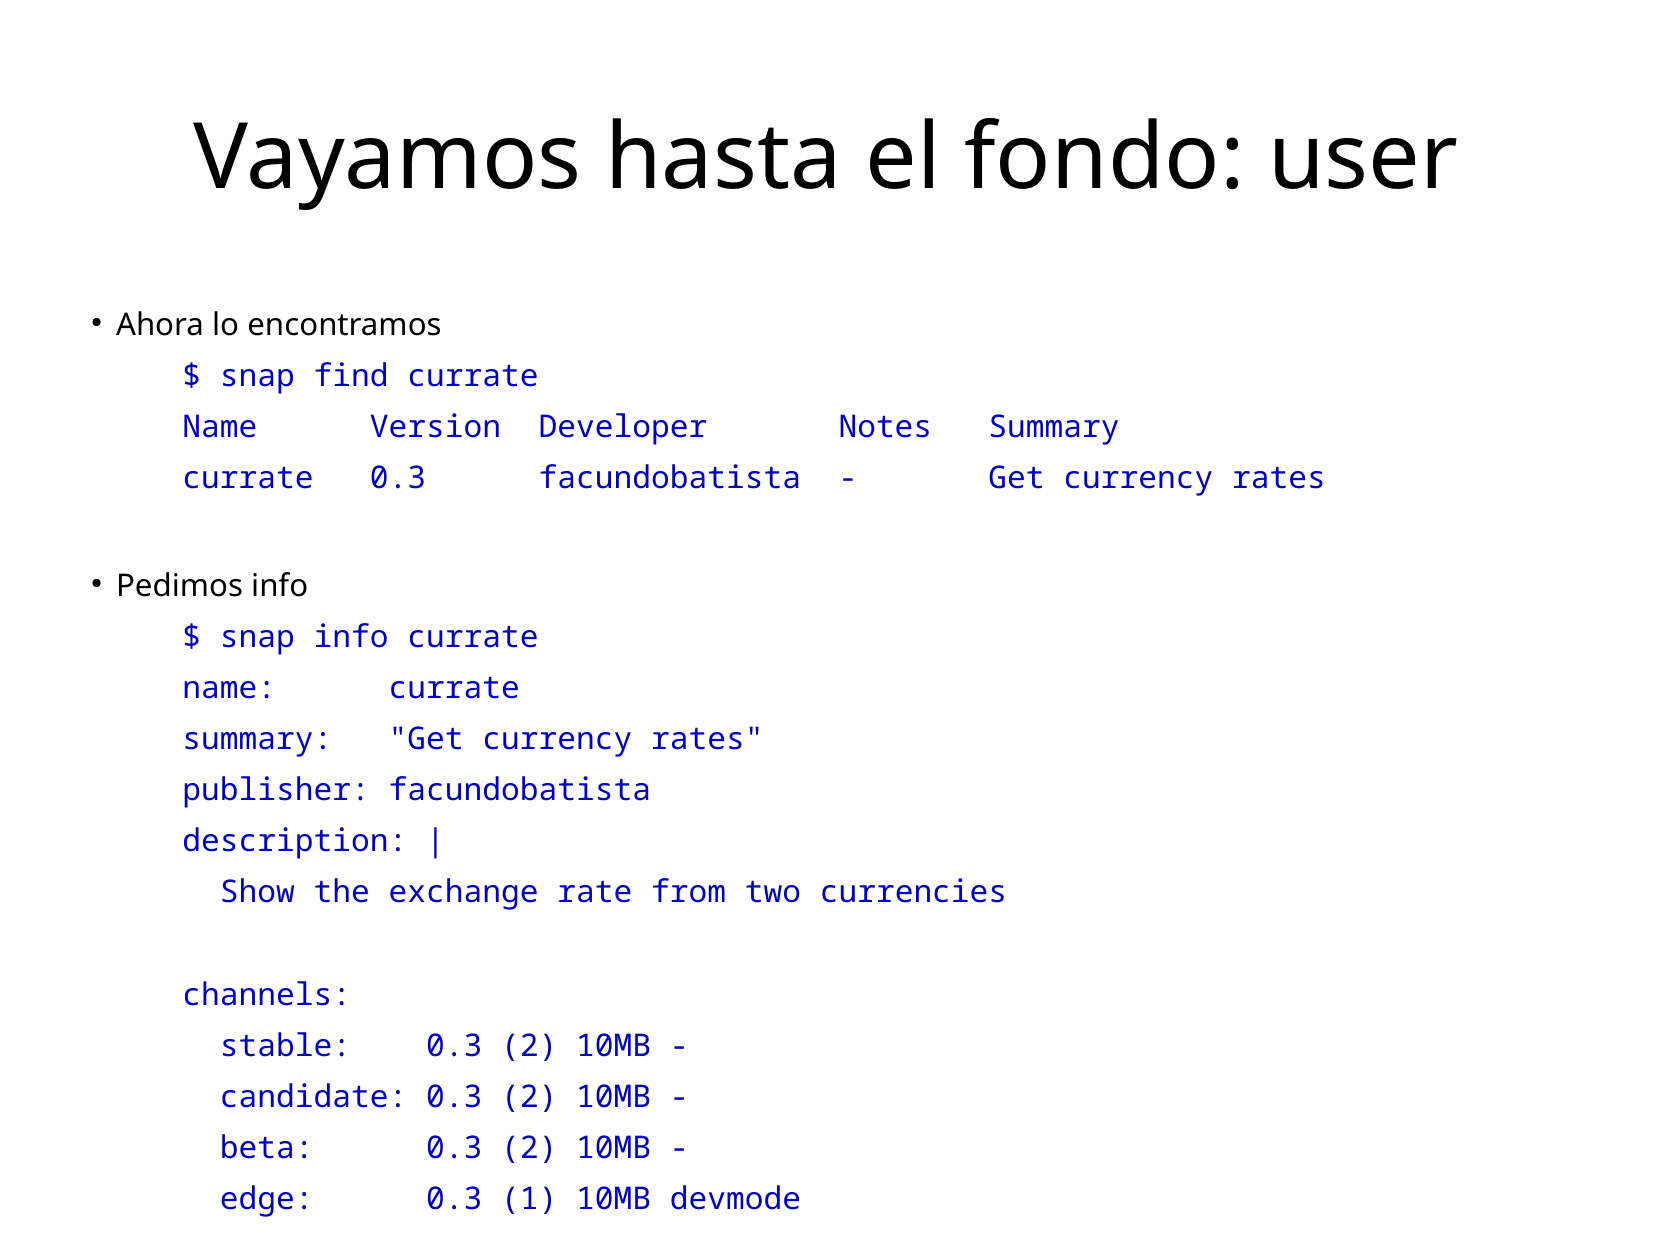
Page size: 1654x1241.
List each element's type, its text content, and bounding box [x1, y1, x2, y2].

list Ahora lo encontramos $ snap find currate Name Version Developer Notes Summary currate 0.3 facundobatista - Get currency rates Pedimos info $ snap info currate name: currate summary: "Get currency rates" publisher: facundobatista description: | Show the exchange rate from two currencies channels: stable: 0.3 (2) 10MB - candidate: 0.3 (2) 10MB - beta: 0.3 (2) 10MB - edge: 0.3 (1) 10MB devmode [82, 302, 1619, 1229]
title Vayamos hasta el fondo: user [82, 49, 1571, 257]
